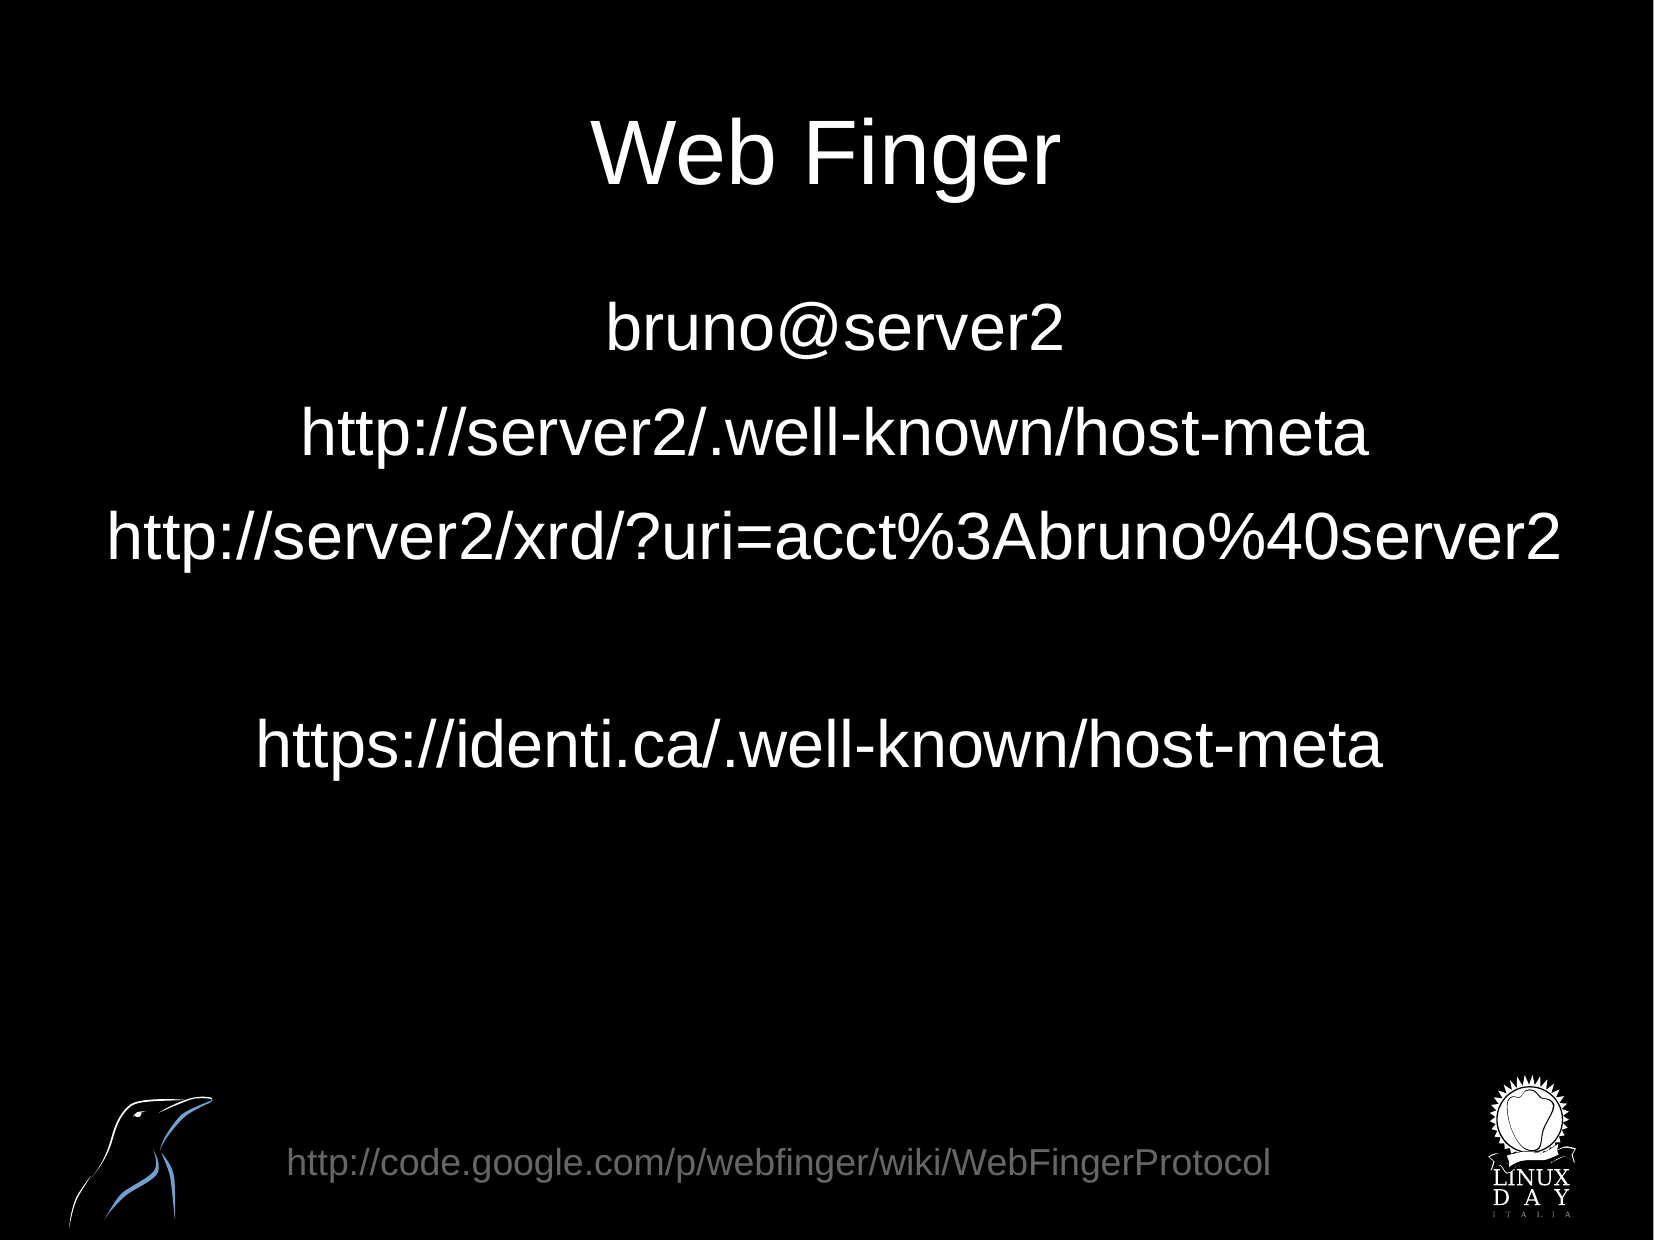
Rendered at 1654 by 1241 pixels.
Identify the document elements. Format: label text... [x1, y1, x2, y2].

text_box http://code.google.com/p/webfinger/wiki/WebFingerProtocol [271, 1133, 1441, 1191]
list bruno@server2 http://server2/.well-known/host-meta http://server2/xrd/?uri=acct%3Abruno%40server2 https://identi.ca/.well-known/host-meta [82, 290, 1571, 1109]
title Web Finger [82, 56, 1571, 250]
